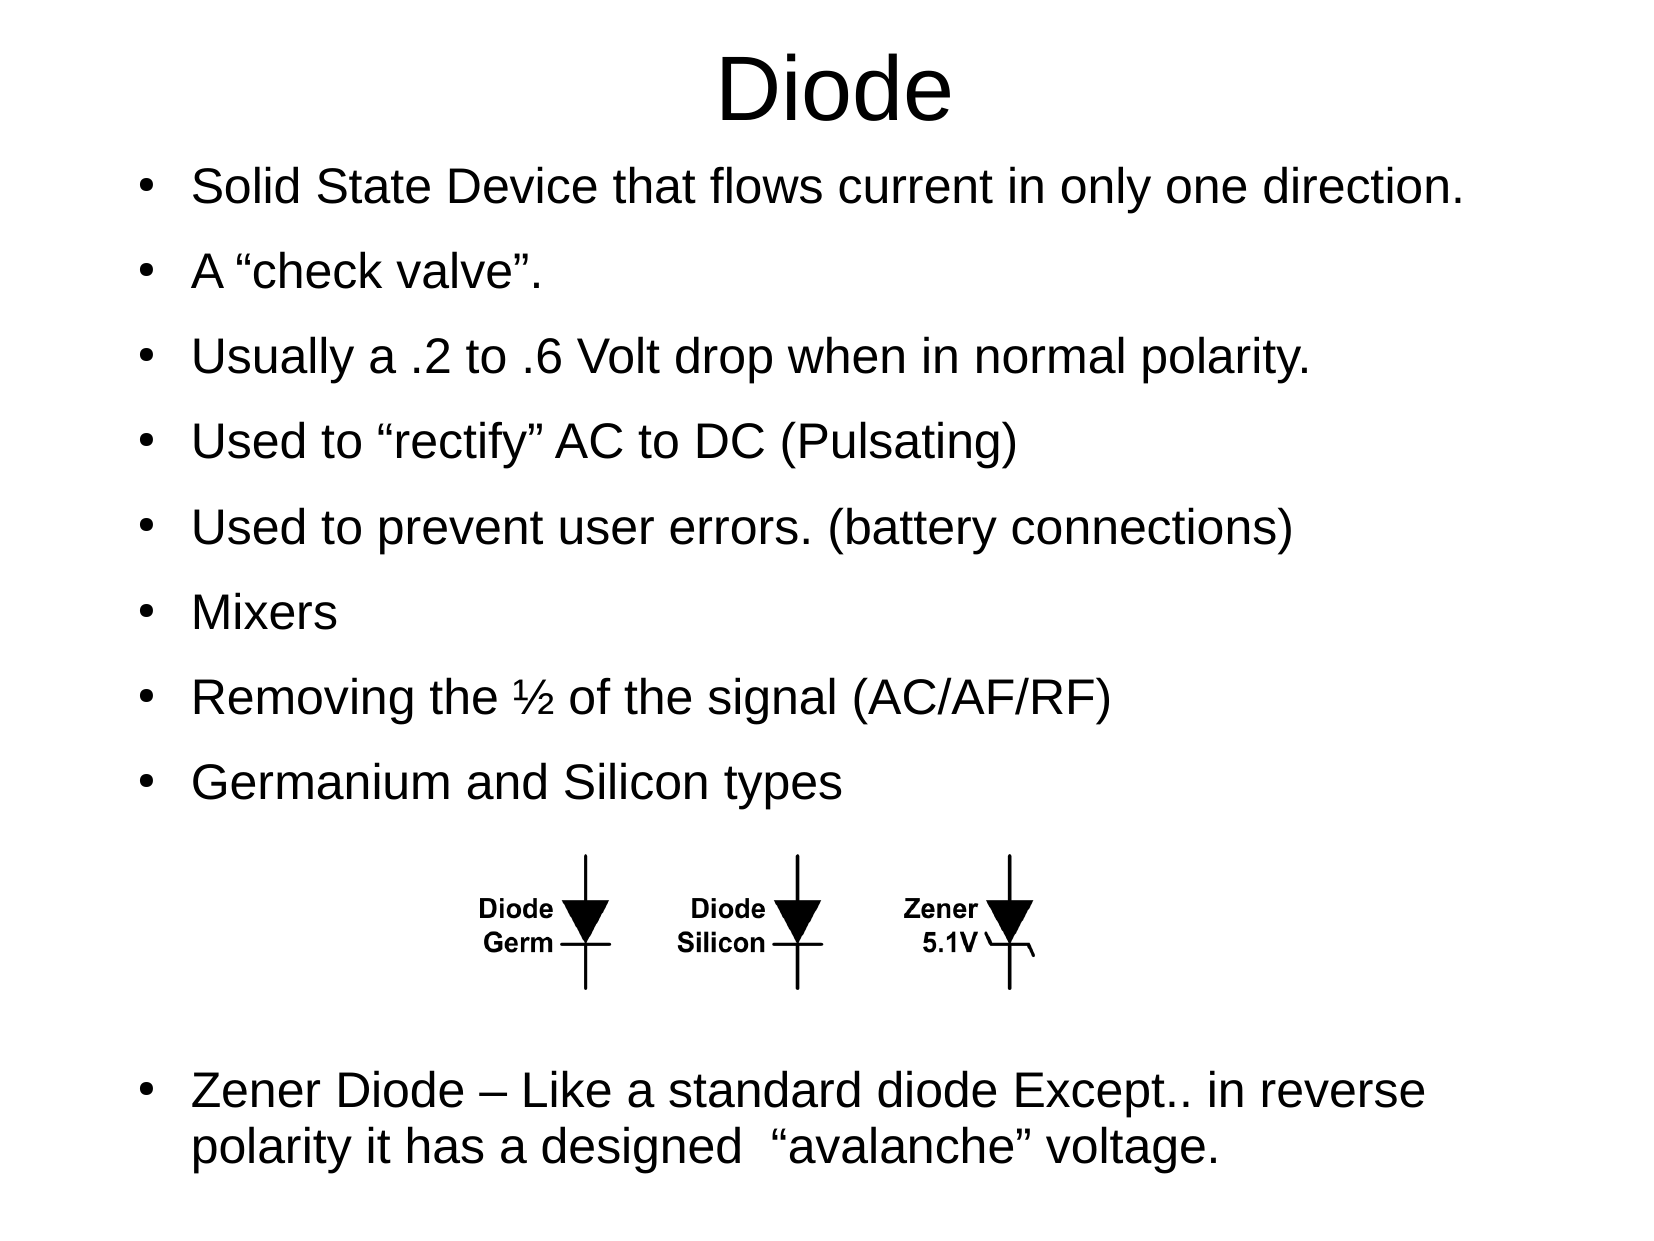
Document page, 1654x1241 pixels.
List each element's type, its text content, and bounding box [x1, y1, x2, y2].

list Solid State Device that flows current in only one direction. A “check valve”. Usually a .2 to .6 Volt drop when in normal polarity. Used to “rectify” AC to DC (Pulsating) Used to prevent user errors. (battery connections) Mixers Removing the ½ of the signal (AC/AF/RF) Germanium and Silicon types Zener Diode – Like a standard diode Except.. in reverse polarity it has a designed “avalanche” voltage. [120, 157, 1501, 1231]
picture [480, 854, 1035, 991]
text_box Diode [705, 37, 966, 140]
